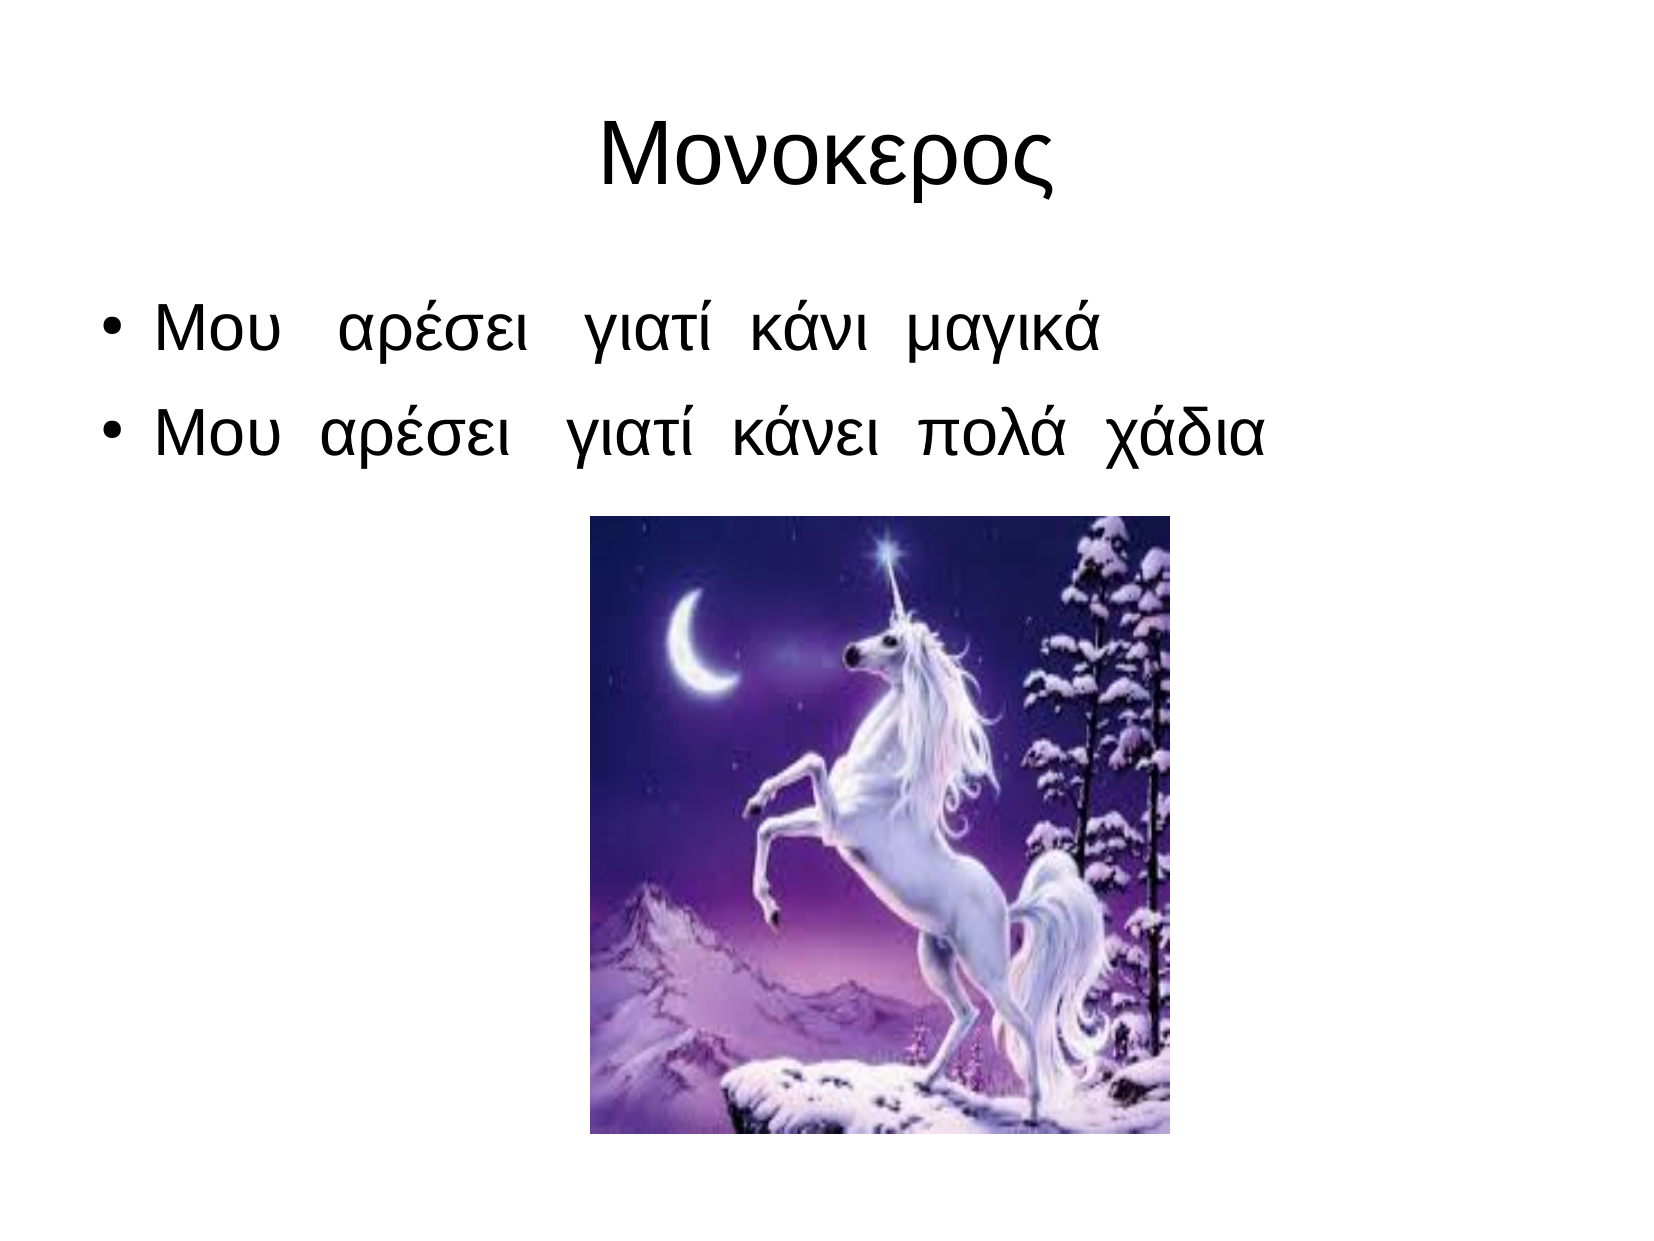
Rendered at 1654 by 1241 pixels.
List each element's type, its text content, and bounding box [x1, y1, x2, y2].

list Μου αρέσει γιατί κάνι μαγικά Μου αρέσει γιατί κάνει πολά χάδια [82, 290, 1571, 1109]
picture [590, 516, 1170, 1134]
title Μονοκερος [82, 49, 1571, 257]
